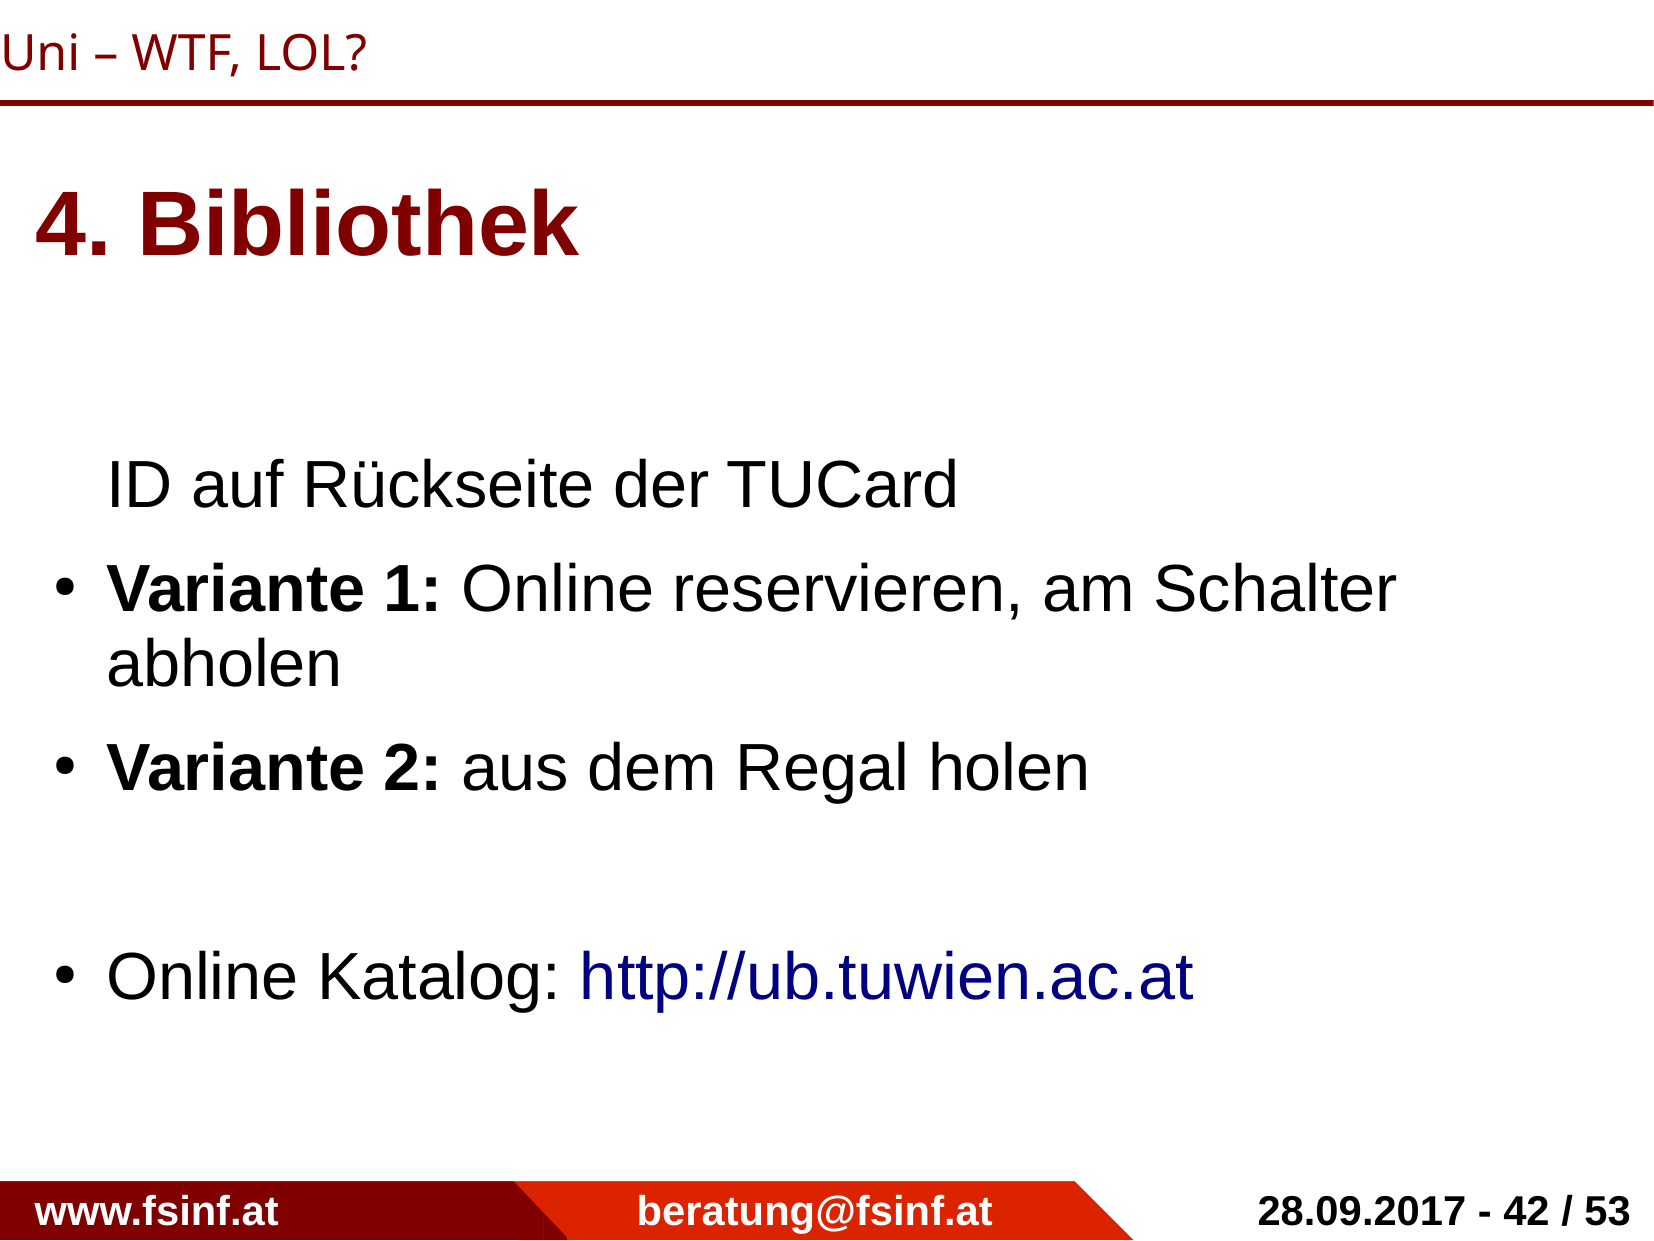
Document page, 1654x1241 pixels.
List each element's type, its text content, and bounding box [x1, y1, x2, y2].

list ID auf Rückseite der TUCard Variante 1: Online reservieren, am Schalter abholen Variante 2: aus dem Regal holen Online Katalog: http://ub.tuwien.ac.at [35, 342, 1571, 1162]
title 4. Bibliothek [35, 120, 1619, 328]
